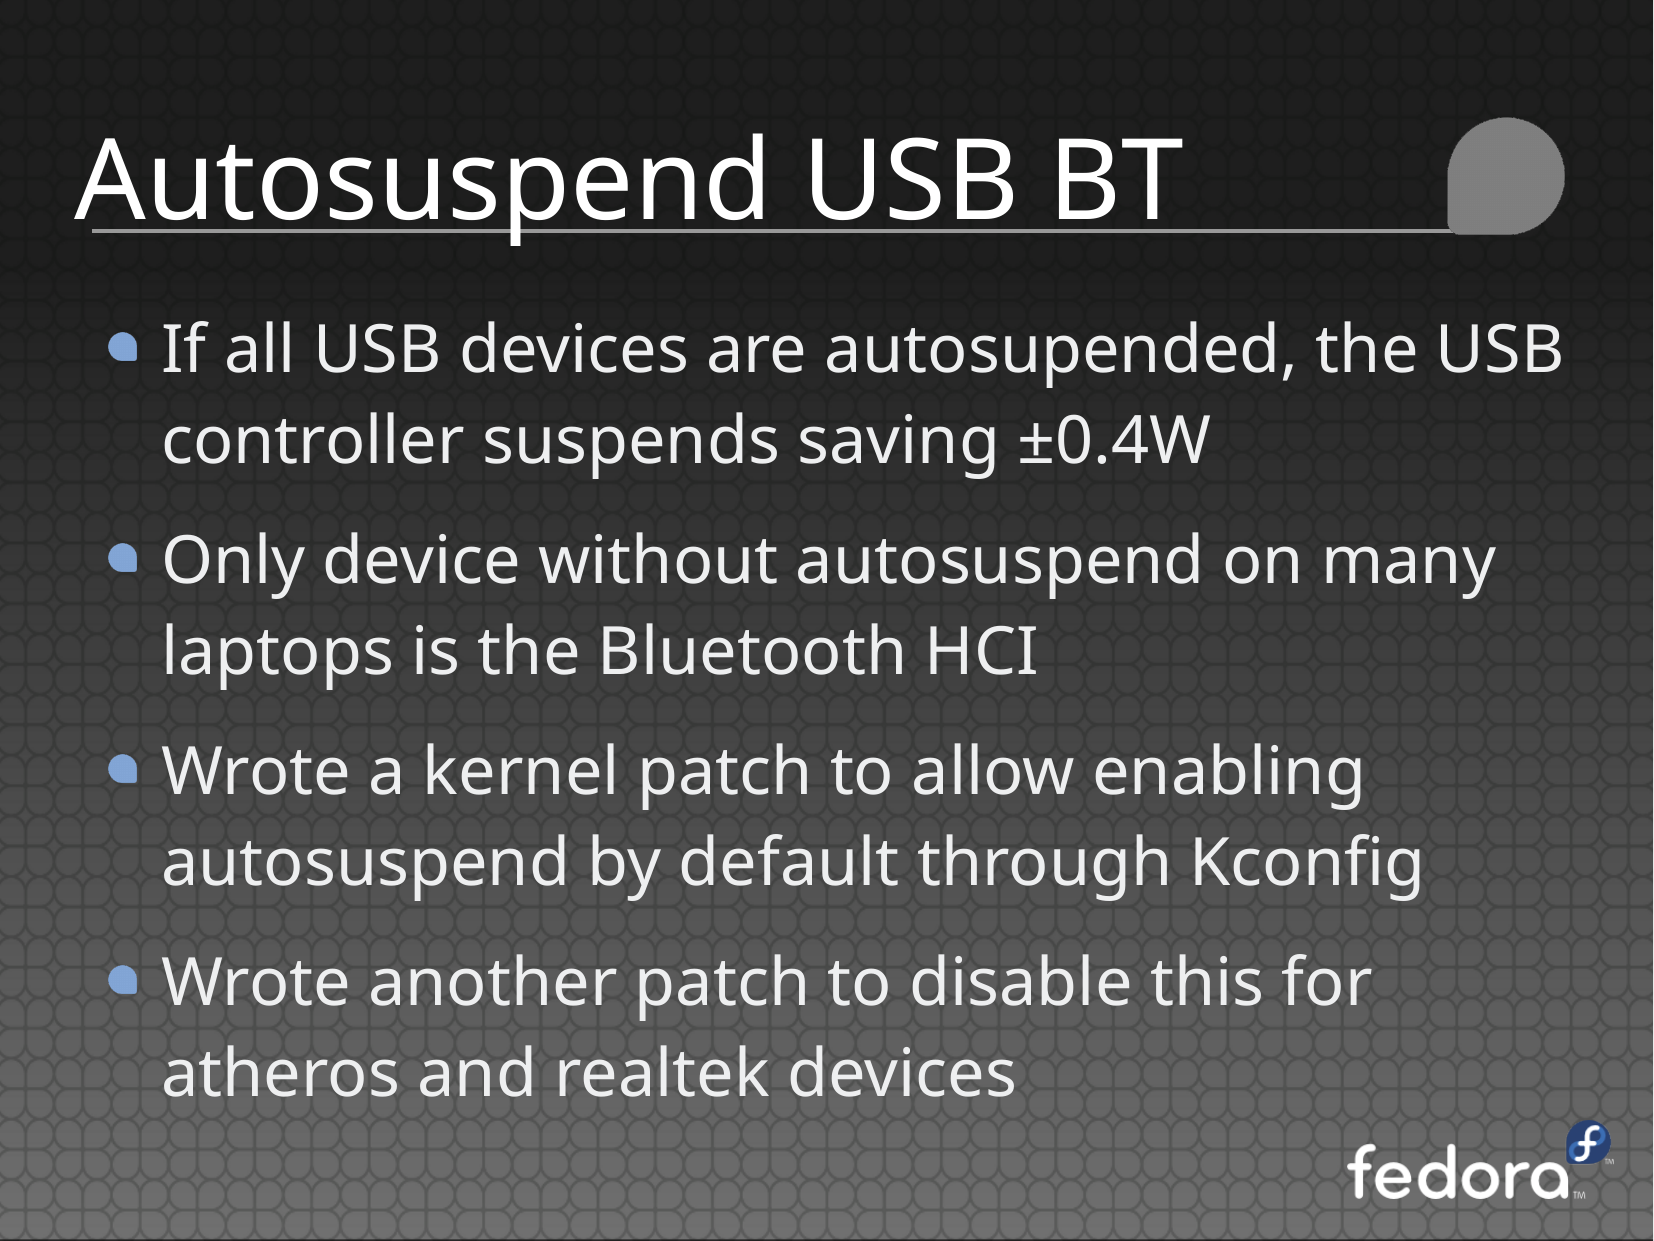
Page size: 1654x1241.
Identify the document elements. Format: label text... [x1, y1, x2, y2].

picture [0, 0, 1654, 1241]
title Autosuspend USB BT [74, 50, 1405, 301]
list If all USB devices are autosupended, the USB controller suspends saving ±0.4W Only device without autosuspend on many laptops is the Bluetooth HCI Wrote a kernel patch to allow enabling autosuspend by default through Kconfig Wrote another patch to disable this for atheros and realtek devices [90, 301, 1579, 1133]
